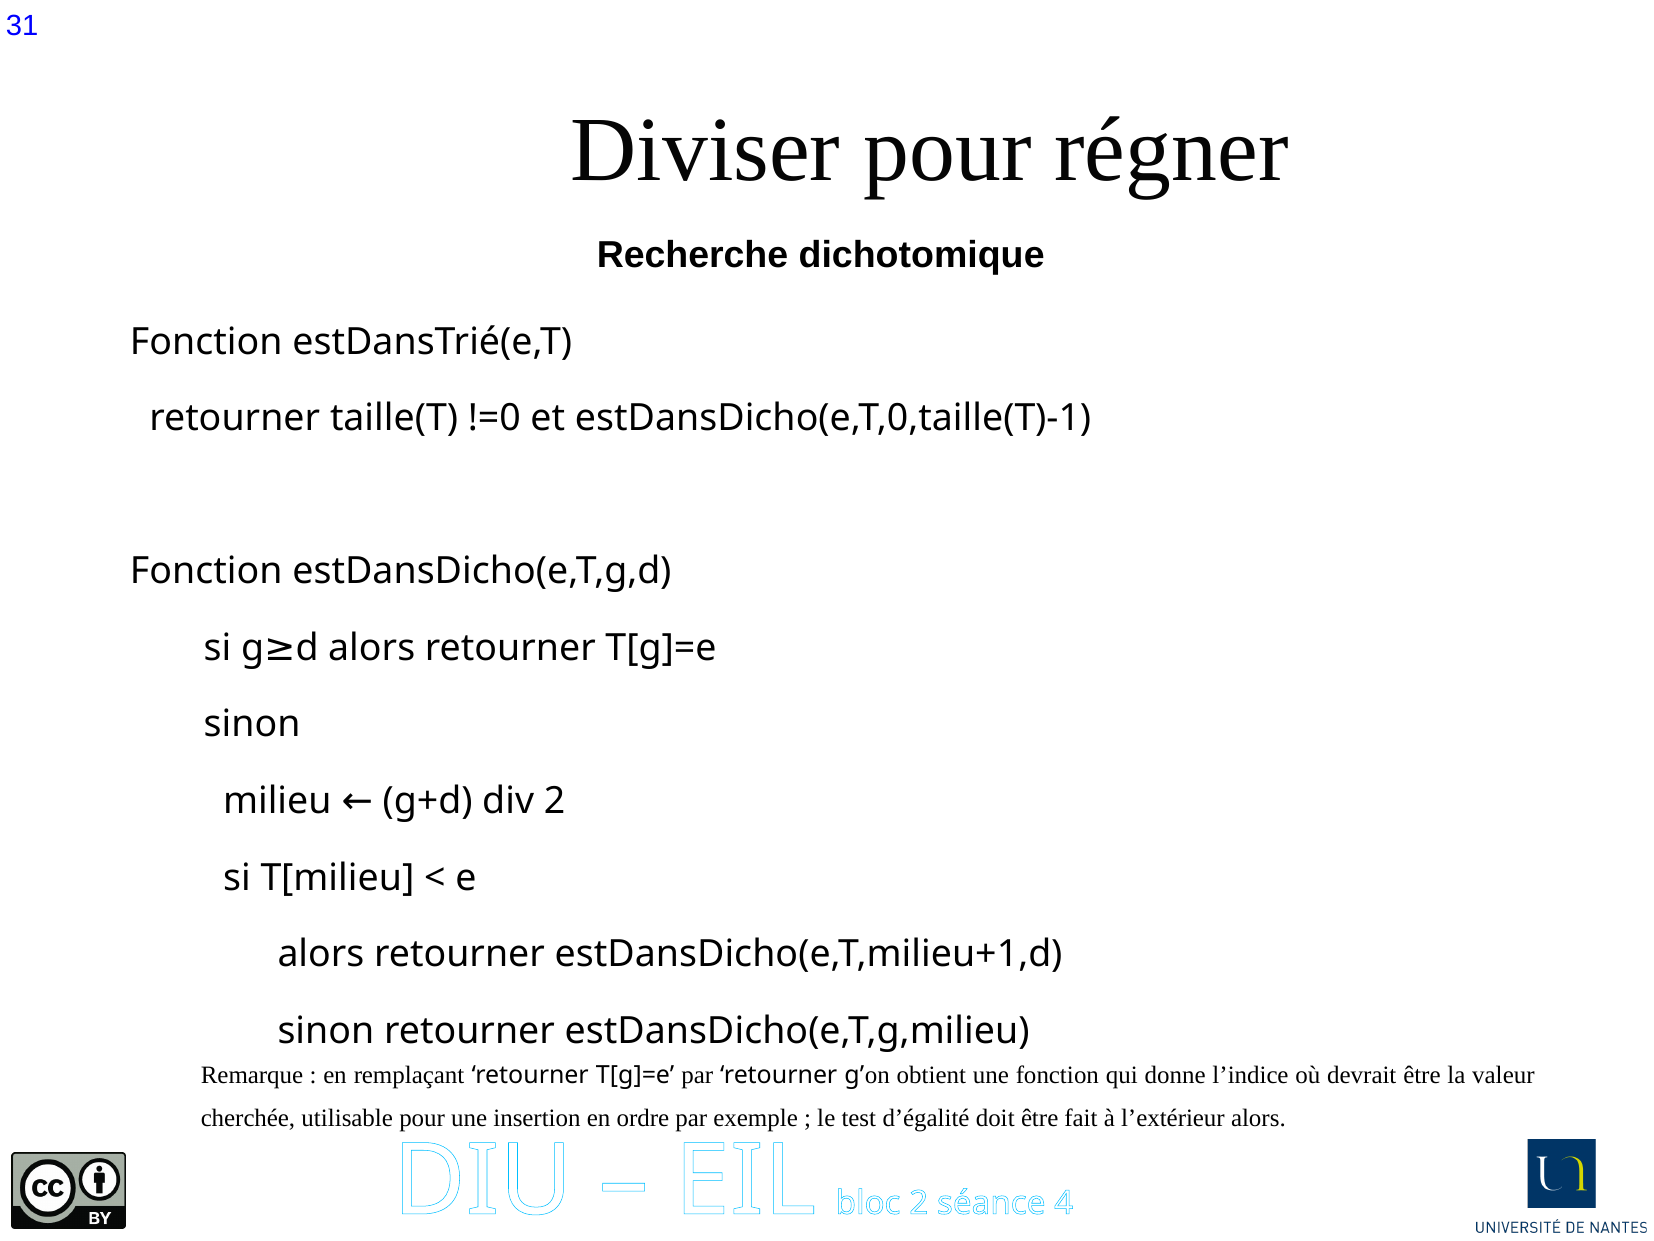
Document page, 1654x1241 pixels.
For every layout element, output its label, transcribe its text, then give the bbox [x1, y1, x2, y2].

picture [972, 1195, 988, 1215]
picture [733, 1142, 761, 1215]
picture [683, 1142, 725, 1215]
text_box Fonction estDansTrié(e,T) retourner taille(T) !=0 et estDansDicho(e,T,0,taille(T)-1) Fonction estDansDicho(e,T,g,d) si g≥d alors retourner T[g]=e sinon milieu ← (g+d) div 2 si T[milieu] < e alors retourner estDansDicho(e,T,milieu+1,d) sinon retourner estDansDicho(e,T,g,milieu) [129, 288, 1489, 1069]
picture [954, 1188, 971, 1215]
picture [508, 1142, 564, 1216]
picture [838, 1188, 855, 1215]
picture [1054, 1189, 1073, 1215]
picture [992, 1195, 1009, 1215]
text_box Remarque : en remplaçant ‘retourner T[g]=e’ par ‘retourner g’on obtient une fonction qui donne l’indice où devrait être la valeur cherchée, utilisable pour une insertion en ordre par exemple ; le test d’égalité doit être fait à l’extérieur alors. [200, 1039, 1536, 1128]
picture [910, 1189, 927, 1215]
picture [1012, 1195, 1026, 1215]
picture [858, 1188, 863, 1215]
picture [11, 1152, 126, 1229]
picture [1028, 1195, 1045, 1215]
picture [1476, 1139, 1647, 1233]
picture [866, 1195, 884, 1215]
picture [602, 1182, 645, 1192]
title Diviser pour régner [265, 47, 1595, 252]
picture [402, 1142, 460, 1215]
picture [469, 1142, 496, 1215]
picture [886, 1195, 900, 1215]
text_box Recherche dichotomique [129, 212, 1512, 296]
picture [773, 1142, 815, 1215]
picture [938, 1195, 952, 1215]
